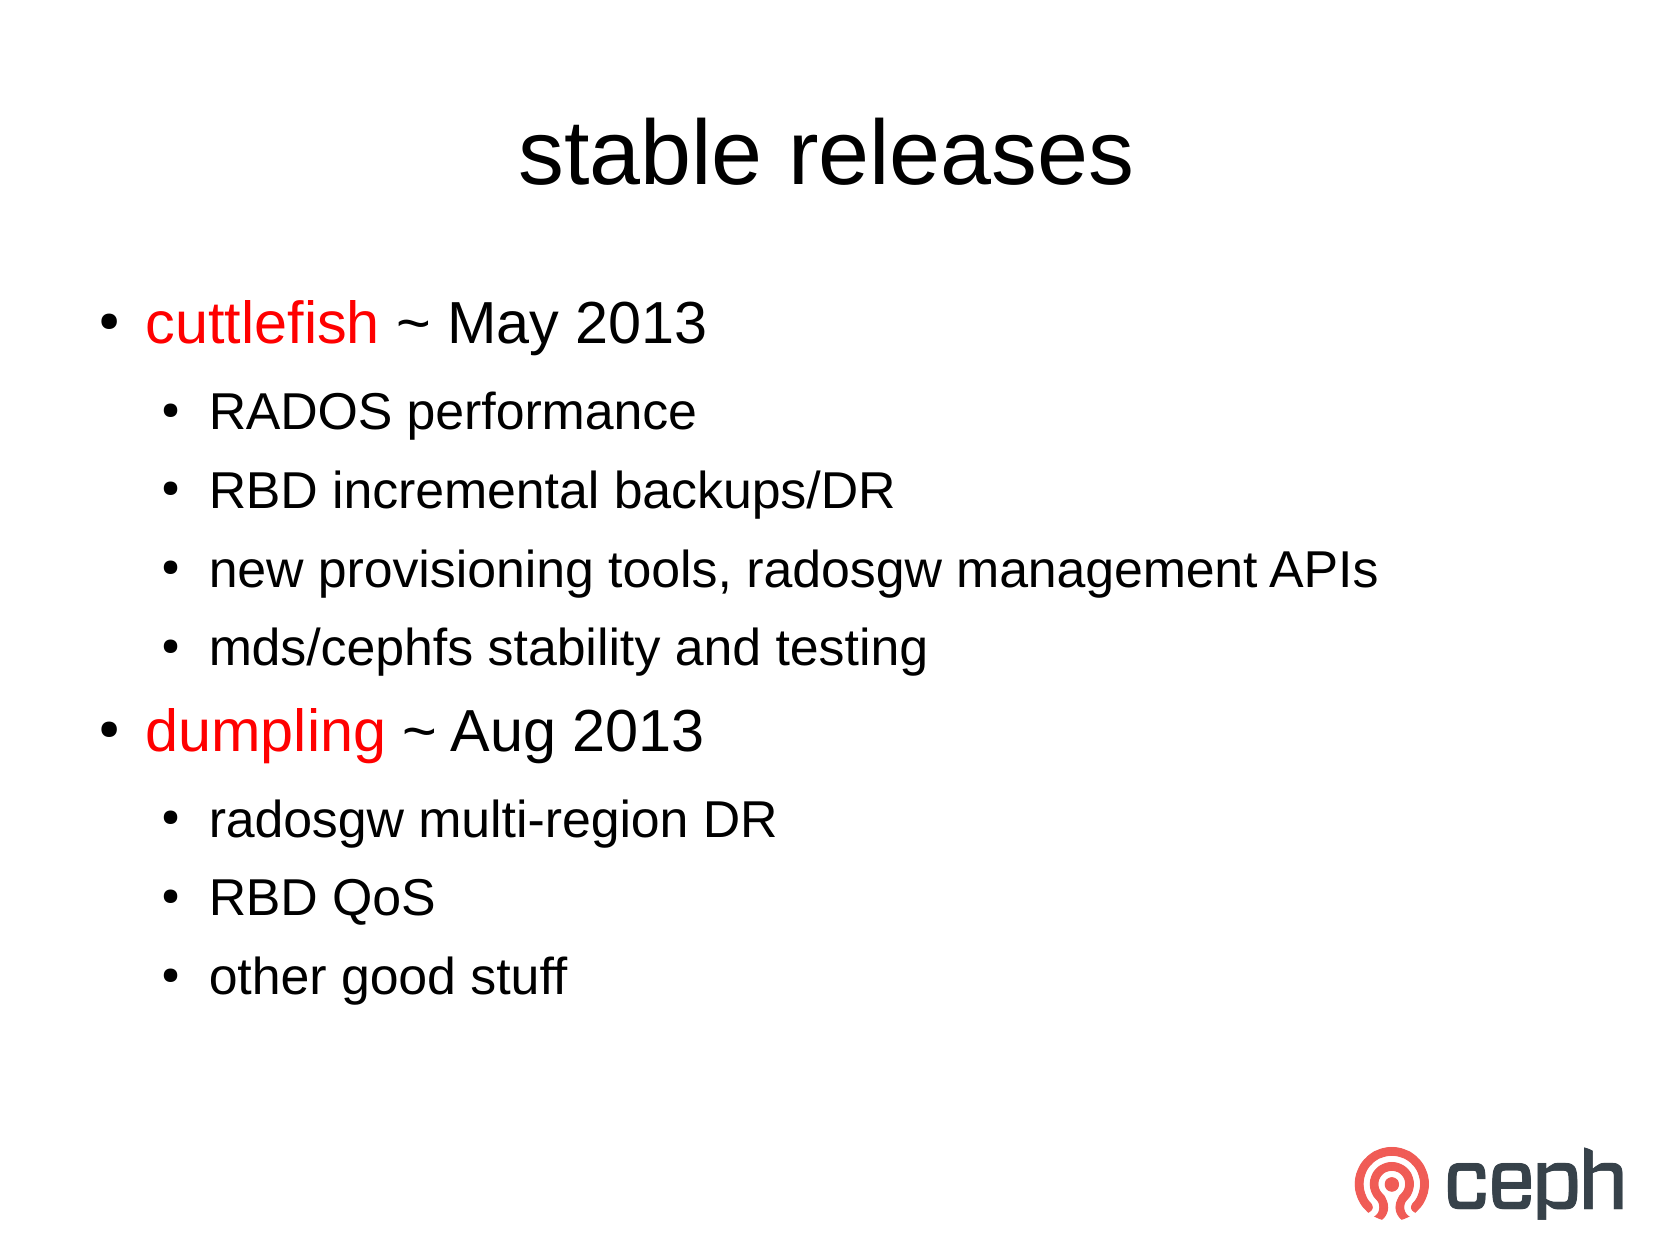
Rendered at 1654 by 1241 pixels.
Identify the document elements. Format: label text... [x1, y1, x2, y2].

picture [1308, 1100, 1654, 1241]
title stable releases [82, 49, 1571, 257]
list cuttlefish ~ May 2013 RADOS performance RBD incremental backups/DR new provisioning tools, radosgw management APIs mds/cephfs stability and testing dumpling ~ Aug 2013 radosgw multi-region DR RBD QoS other good stuff [82, 290, 1571, 1010]
